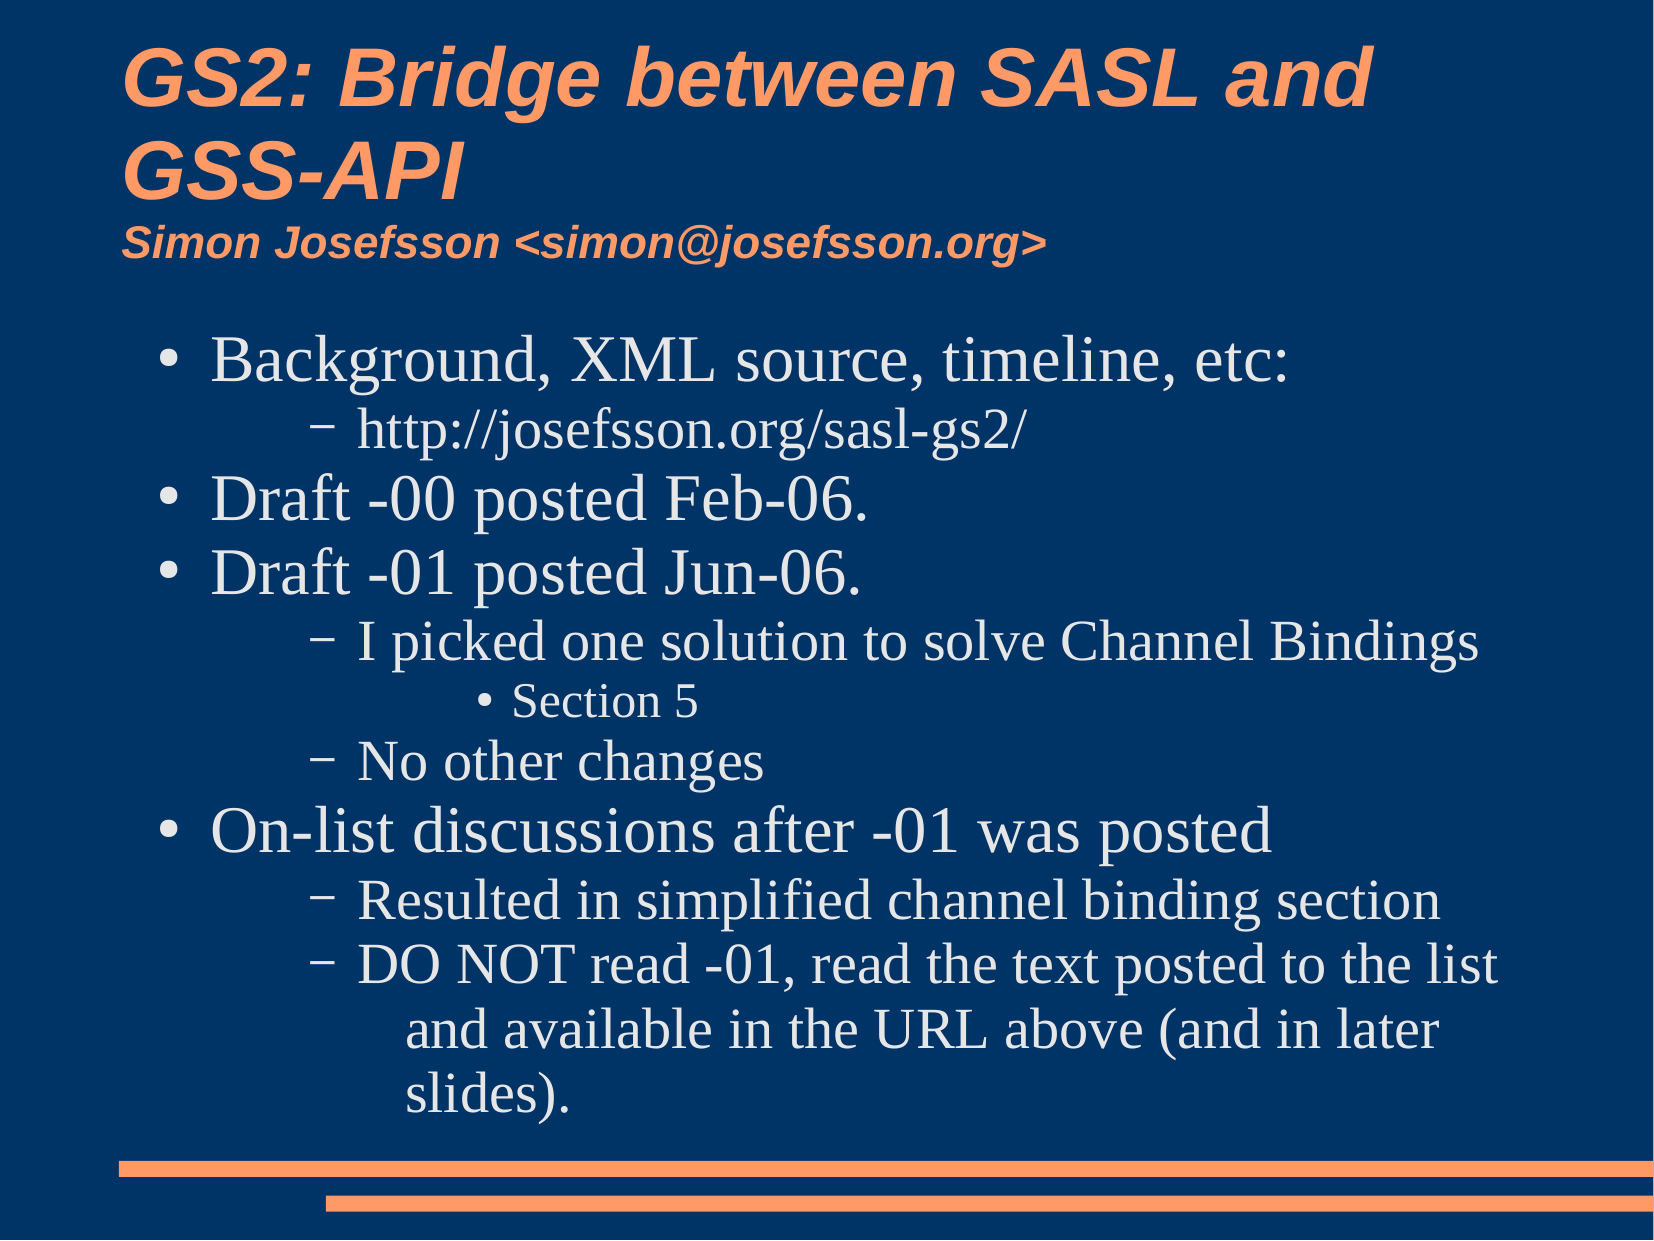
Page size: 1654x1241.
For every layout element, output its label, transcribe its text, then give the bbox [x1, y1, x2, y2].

title GS2: Bridge between SASL and GSS-API Simon Josefsson <simon@josefsson.org> [121, 46, 1534, 254]
list Background, XML source, timeline, etc: http://josefsson.org/sasl-gs2/ Draft -00 posted Feb-06. Draft -01 posted Jun-06. I picked one solution to solve Channel Bindings Section 5 No other changes On-list discussions after -01 was posted Resulted in simplified channel binding section DO NOT read -01, read the text posted to the list and available in the URL above (and in later slides). [121, 322, 1561, 1133]
